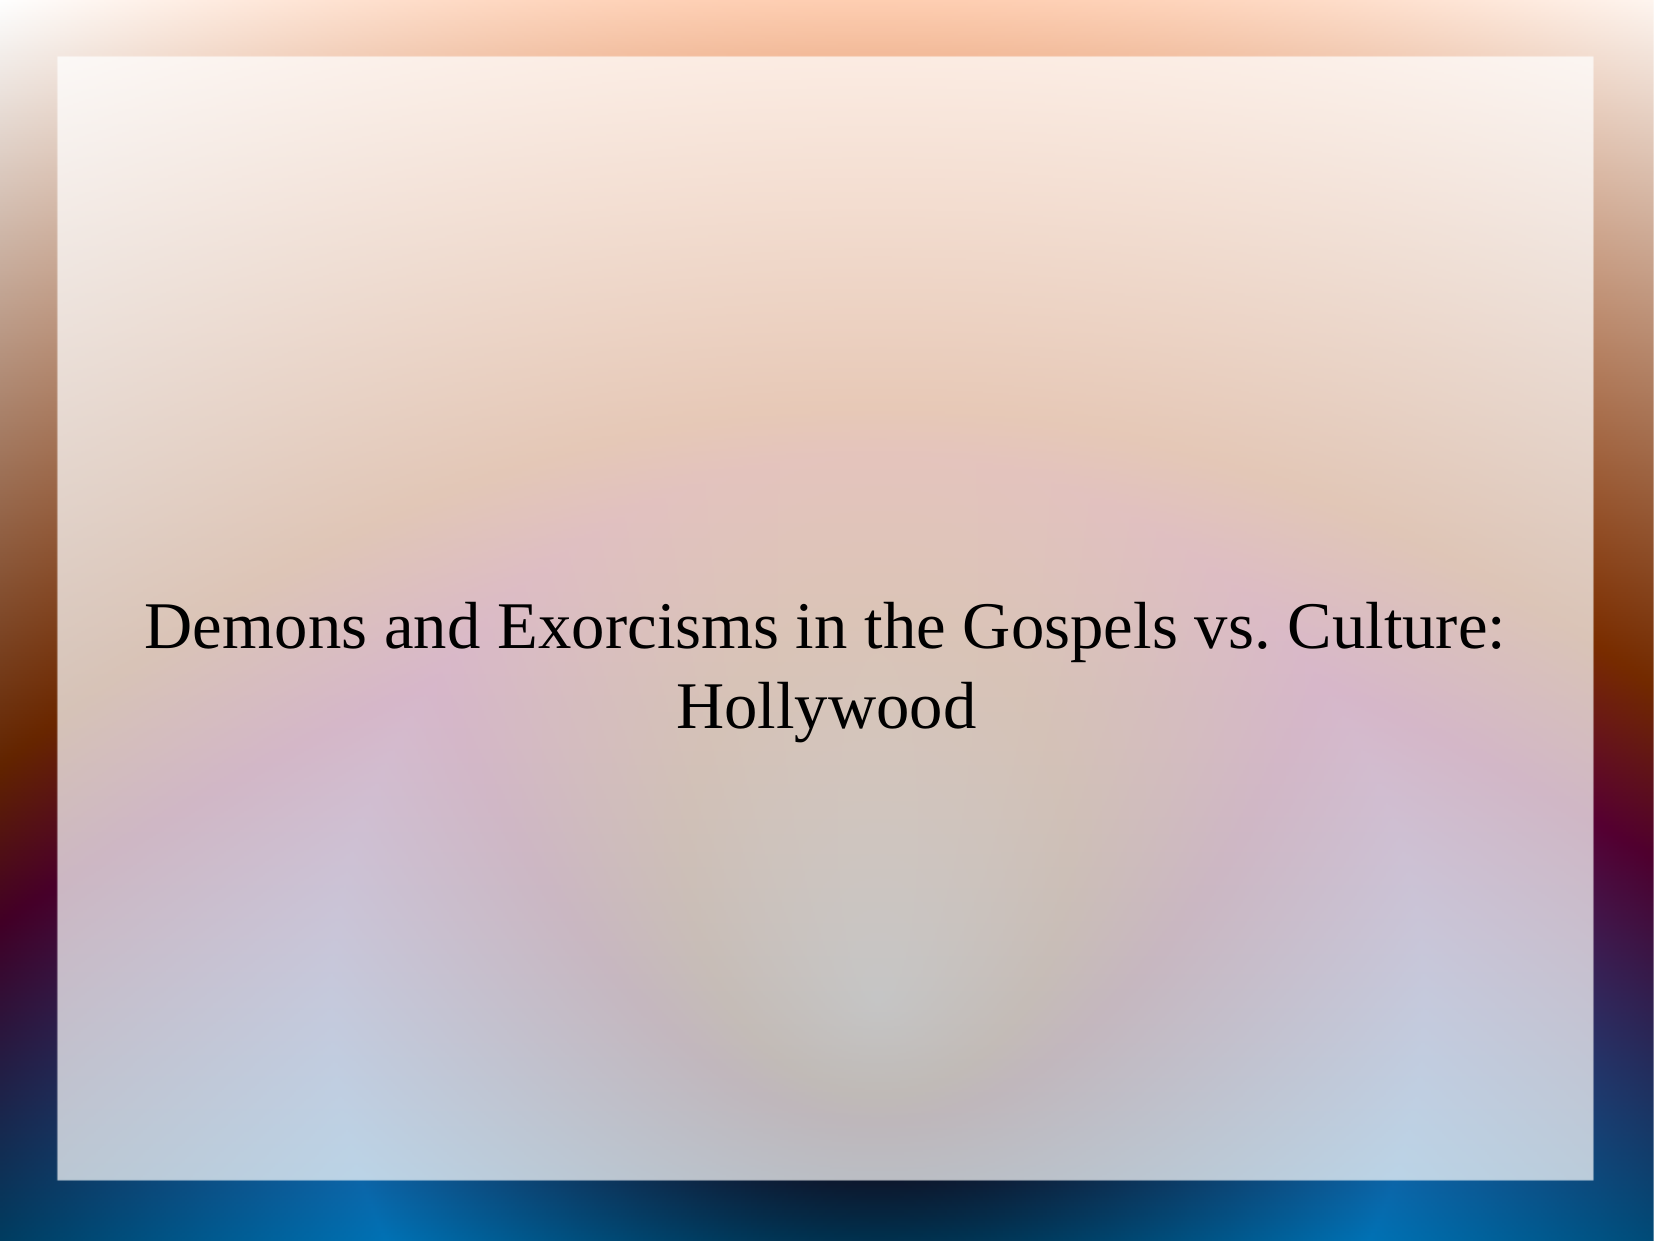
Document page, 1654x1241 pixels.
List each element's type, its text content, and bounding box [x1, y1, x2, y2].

subtitle Demons and Exorcisms in the Gospels vs. Culture: Hollywood [82, 297, 1571, 1027]
